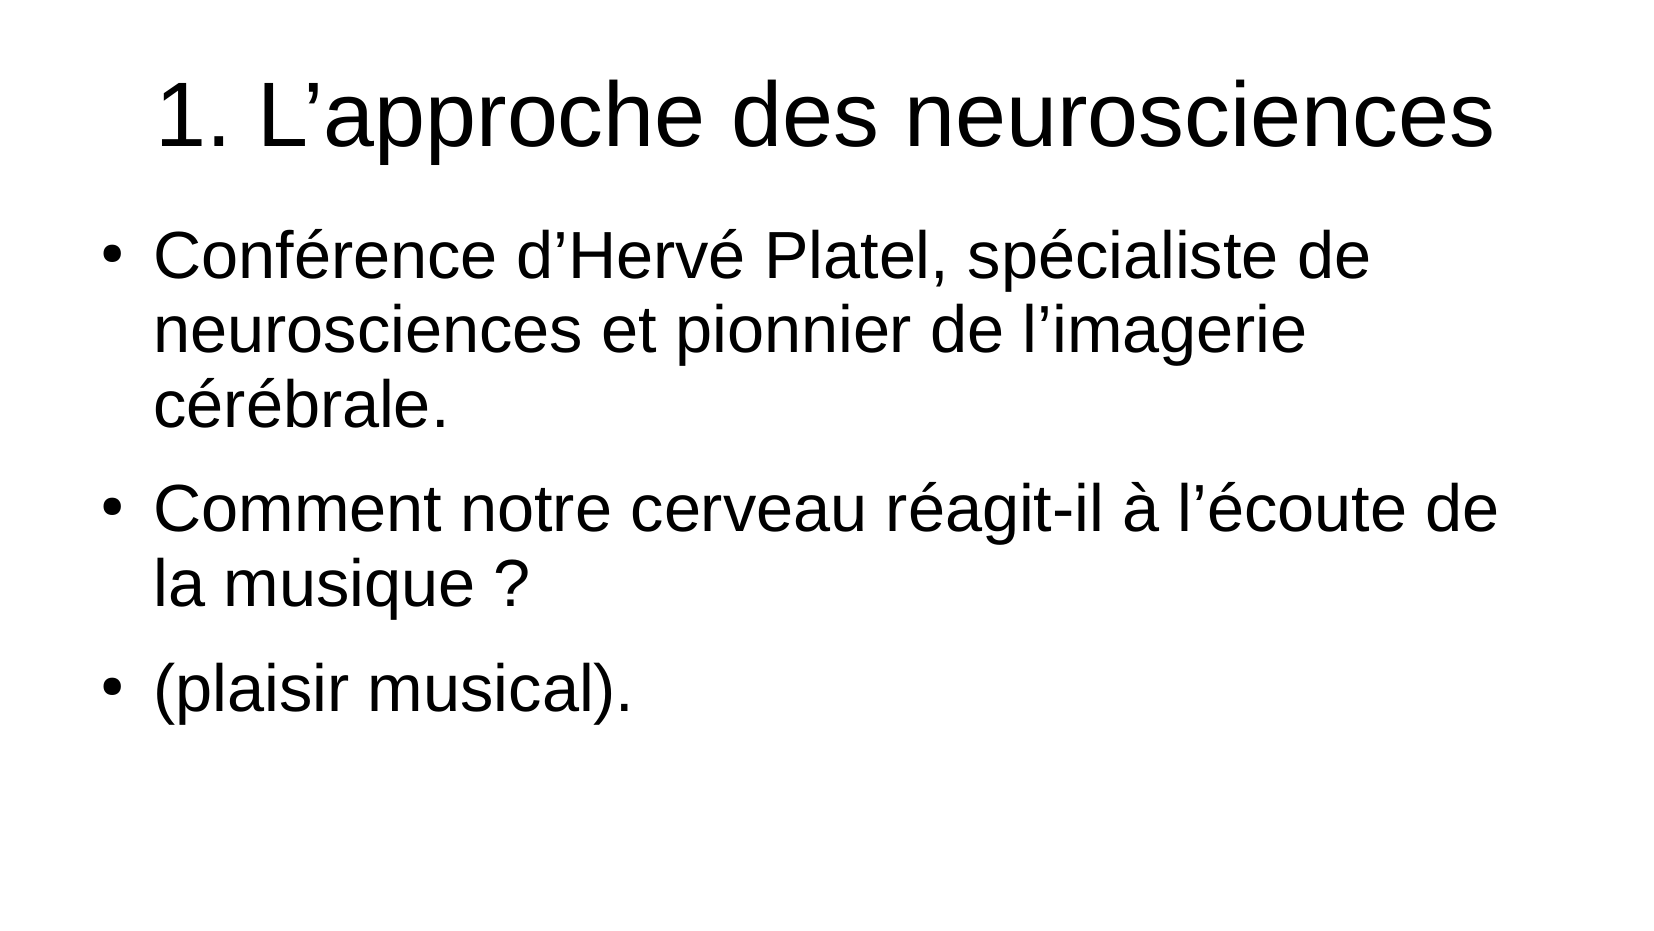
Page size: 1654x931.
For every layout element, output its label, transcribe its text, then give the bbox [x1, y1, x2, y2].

list Conférence d’Hervé Platel, spécialiste de neurosciences et pionnier de l’imagerie cérébrale. Comment notre cerveau réagit-il à l’écoute de la musique ? (plaisir musical). [82, 217, 1571, 758]
title 1. L’approche des neurosciences [82, 37, 1571, 193]
